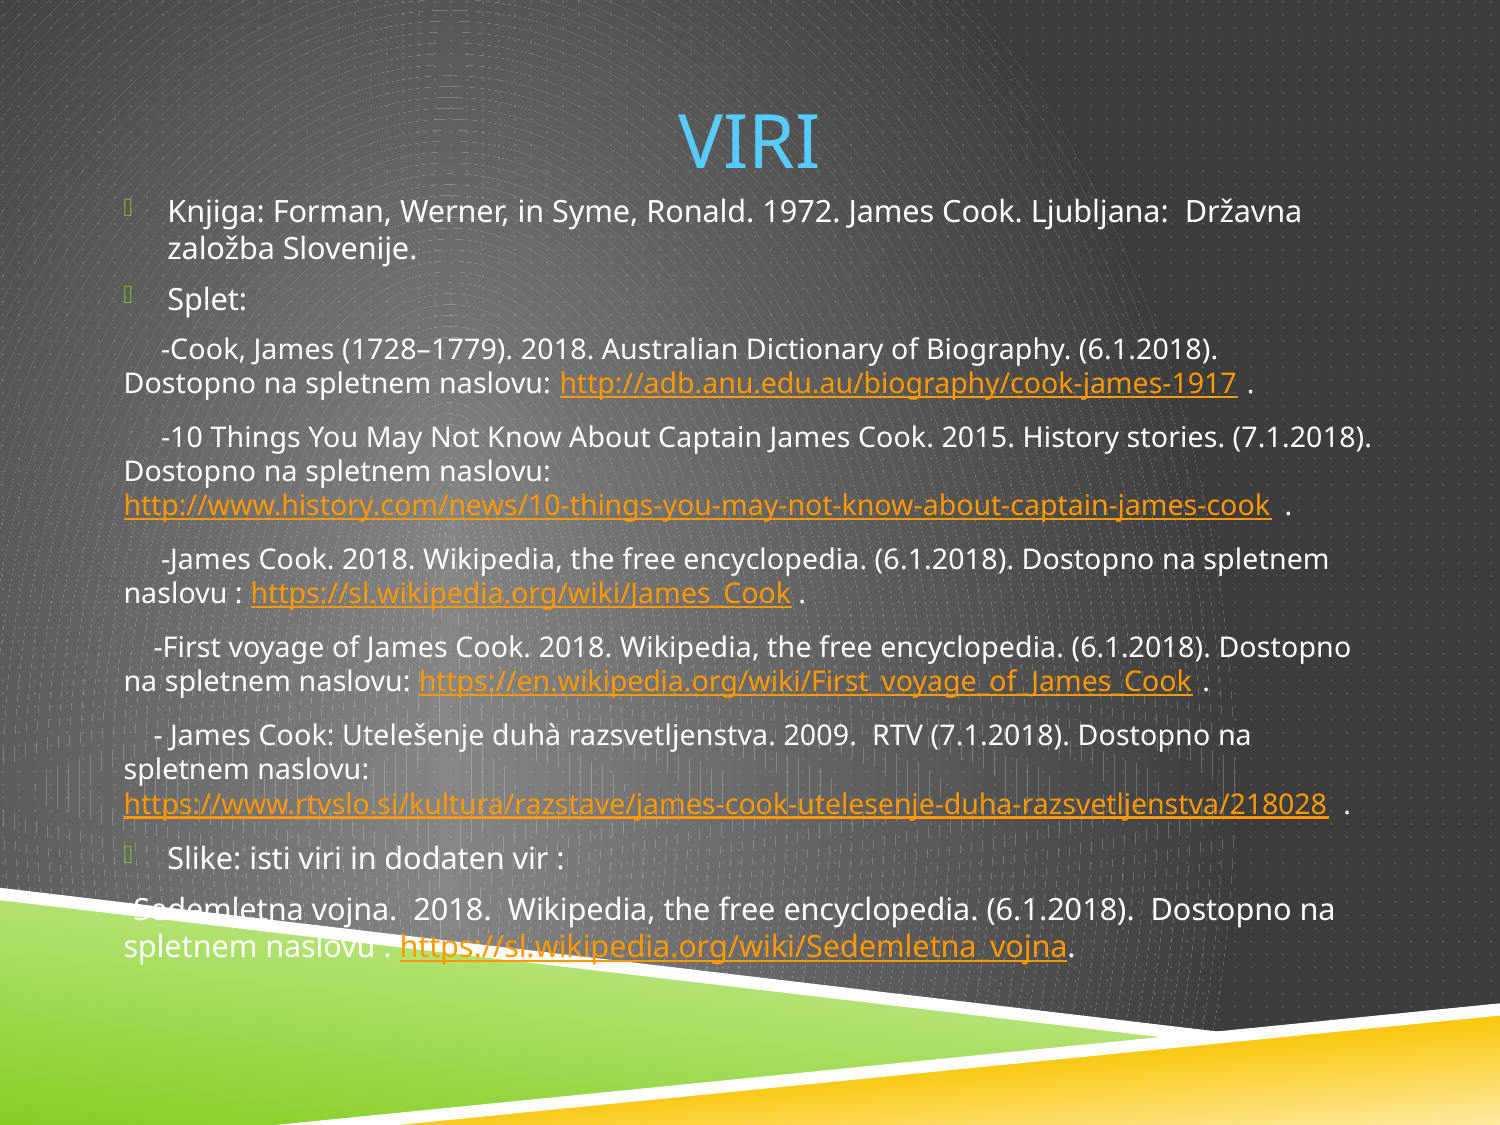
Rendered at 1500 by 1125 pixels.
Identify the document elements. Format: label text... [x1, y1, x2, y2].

title viri [112, 45, 1388, 184]
list Knjiga: Forman, Werner, in Syme, Ronald. 1972. James Cook. Ljubljana: Državna založba Slovenije. Splet: -Cook, James (1728–1779). 2018. Australian Dictionary of Biography. (6.1.2018). Dostopno na spletnem naslovu: http://adb.anu.edu.au/biography/cook-james-1917. -10 Things You May Not Know About Captain James Cook. 2015. History stories. (7.1.2018). Dostopno na spletnem naslovu: http://www.history.com/news/10-things-you-may-not-know-about-captain-james-cook. -James Cook. 2018. Wikipedia, the free encyclopedia. (6.1.2018). Dostopno na spletnem naslovu : https://sl.wikipedia.org/wiki/James_Cook. -First voyage of James Cook. 2018. Wikipedia, the free encyclopedia. (6.1.2018). Dostopno na spletnem naslovu: https://en.wikipedia.org/wiki/First_voyage_of_James_Cook. - James Cook: Utelešenje duhà razsvetljenstva. 2009. RTV (7.1.2018). Dostopno na spletnem naslovu: https://www.rtvslo.si/kultura/razstave/james-cook-utelesenje-duha-razsvetljenstva/218028. Slike: isti viri in dodaten vir : -Sedemletna vojna. 2018. Wikipedia, the free encyclopedia. (6.1.2018). Dostopno na spletnem naslovu : https://sl.wikipedia.org/wiki/Sedemletna_vojna. [112, 184, 1388, 1083]
